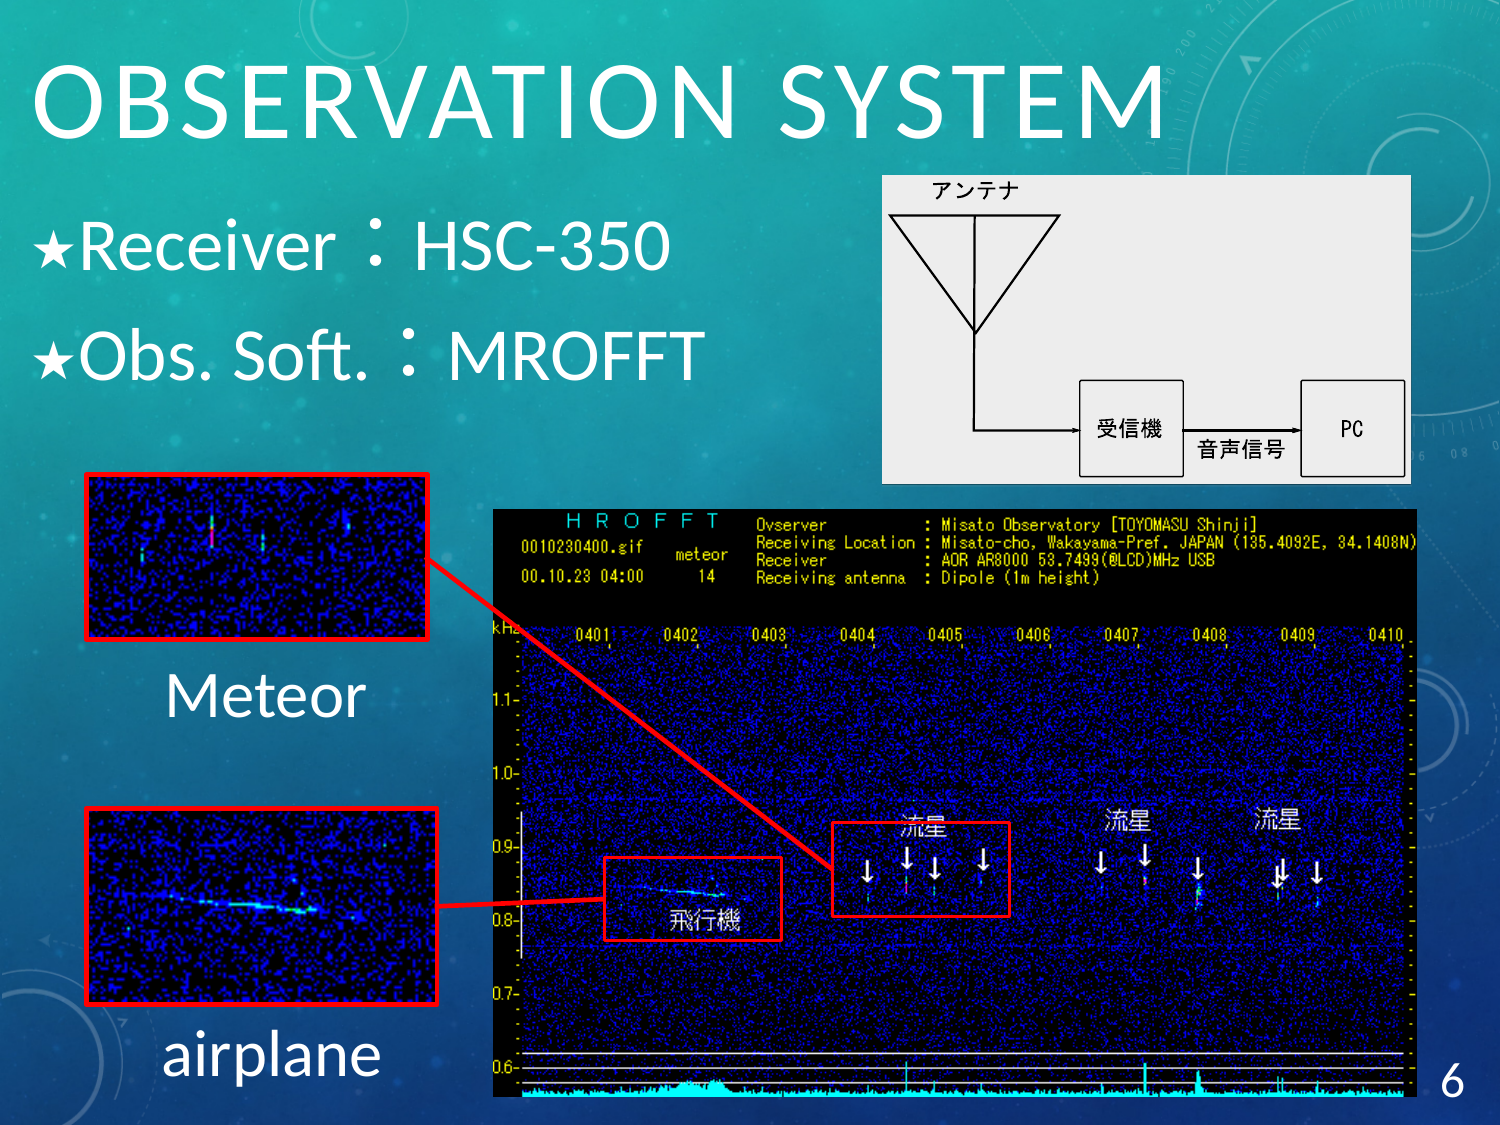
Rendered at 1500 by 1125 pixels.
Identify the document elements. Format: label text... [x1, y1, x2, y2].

text_box Meteor [149, 643, 383, 739]
list Receiver：HSC-350 Obs. Soft.：MROFFT [16, 174, 914, 417]
slide_number <番号> [1411, 1046, 1480, 1109]
text_box airplane [146, 1002, 398, 1098]
title Observation system [16, 14, 1292, 173]
picture [0, 0, 1500, 1125]
